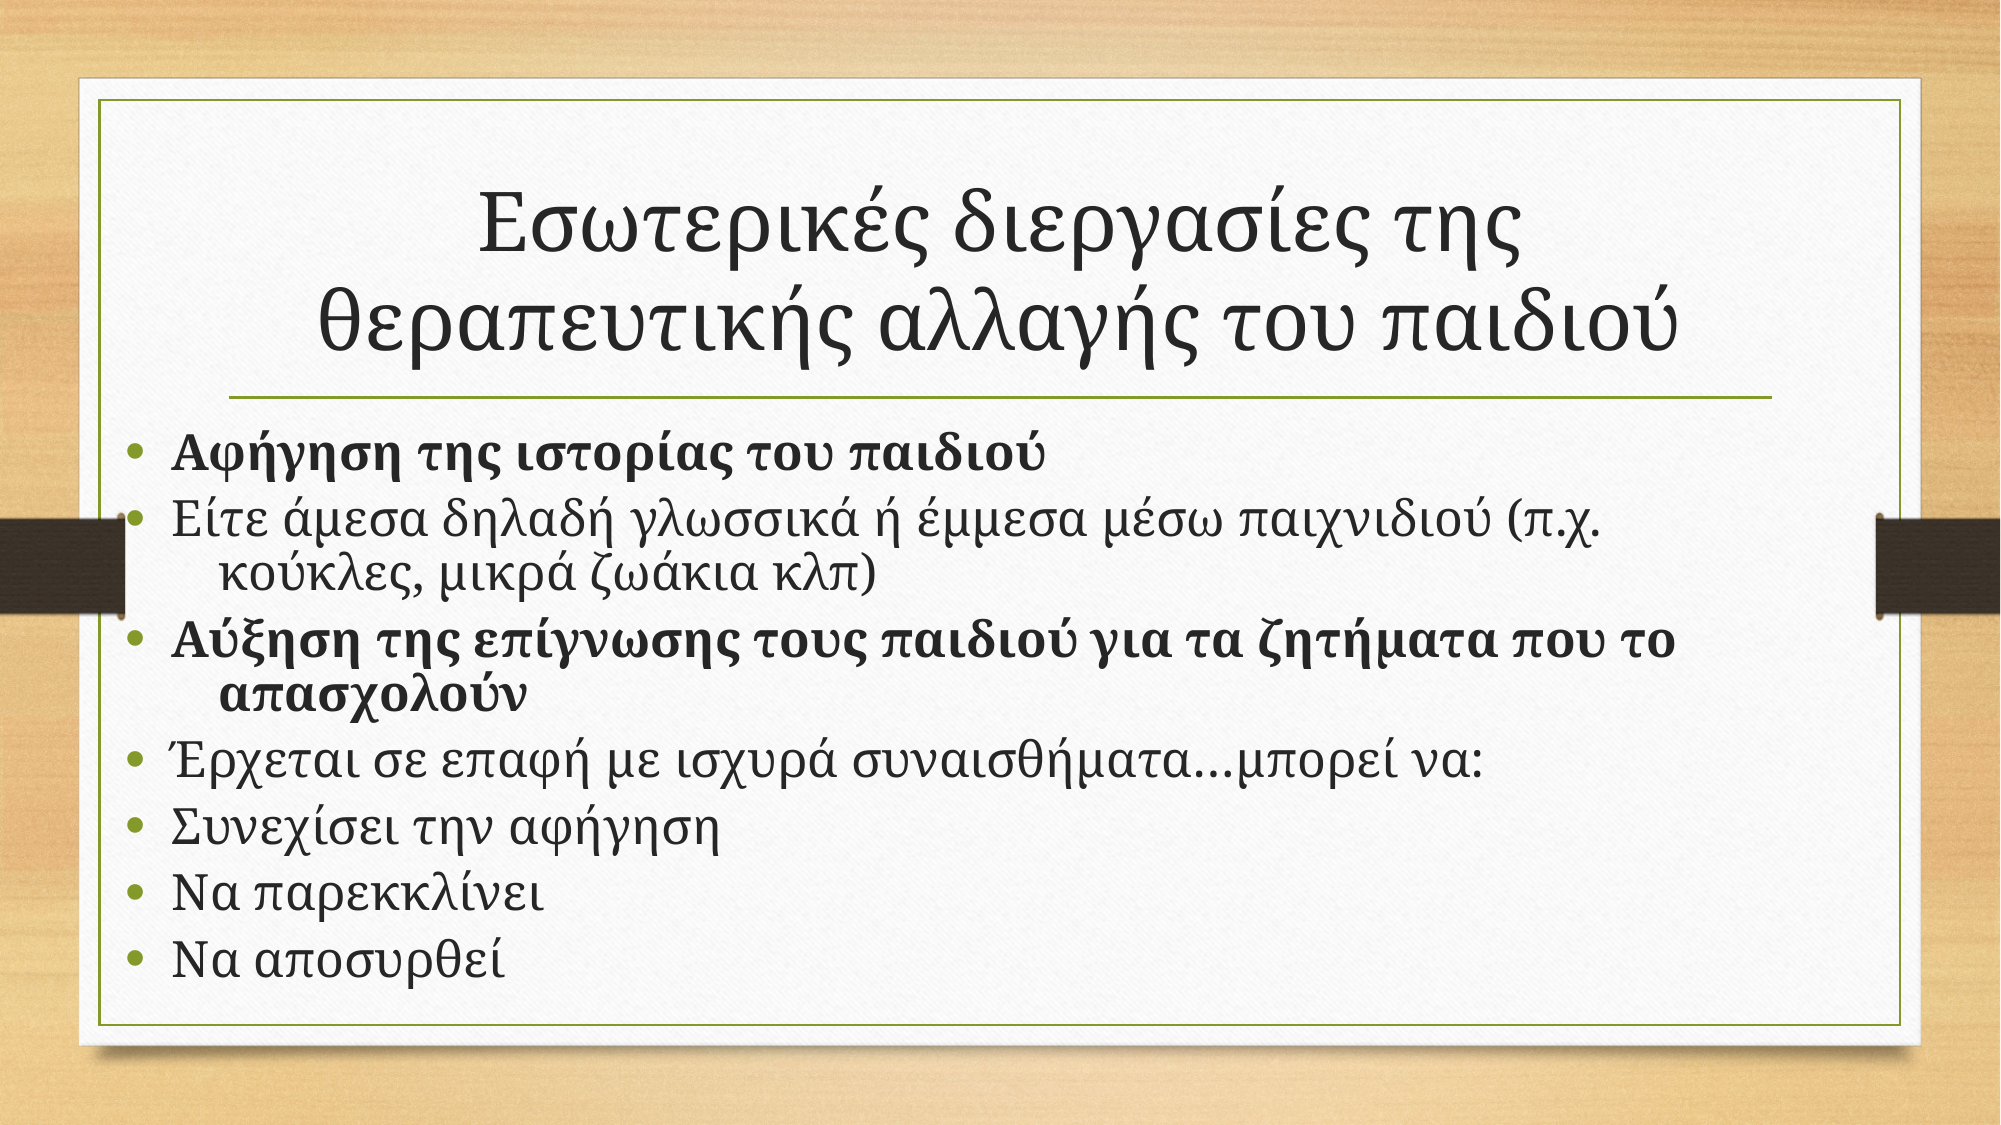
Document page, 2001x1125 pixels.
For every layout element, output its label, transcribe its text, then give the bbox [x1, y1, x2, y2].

list Αφήγηση της ιστορίας του παιδιού Είτε άμεσα δηλαδή γλωσσικά ή έμμεσα μέσω παιχνιδιού (π.χ. κούκλες, μικρά ζωάκια κλπ) Αύξηση της επίγνωσης τους παιδιού για τα ζητήματα που το απασχολούν Έρχεται σε επαφή με ισχυρά συναισθήματα…μπορεί να: Συνεχίσει την αφήγηση Να παρεκκλίνει Να αποσυρθεί [110, 419, 1788, 1024]
title Εσωτερικές διεργασίες της θεραπευτικής αλλαγής του παιδιού [212, 161, 1788, 376]
